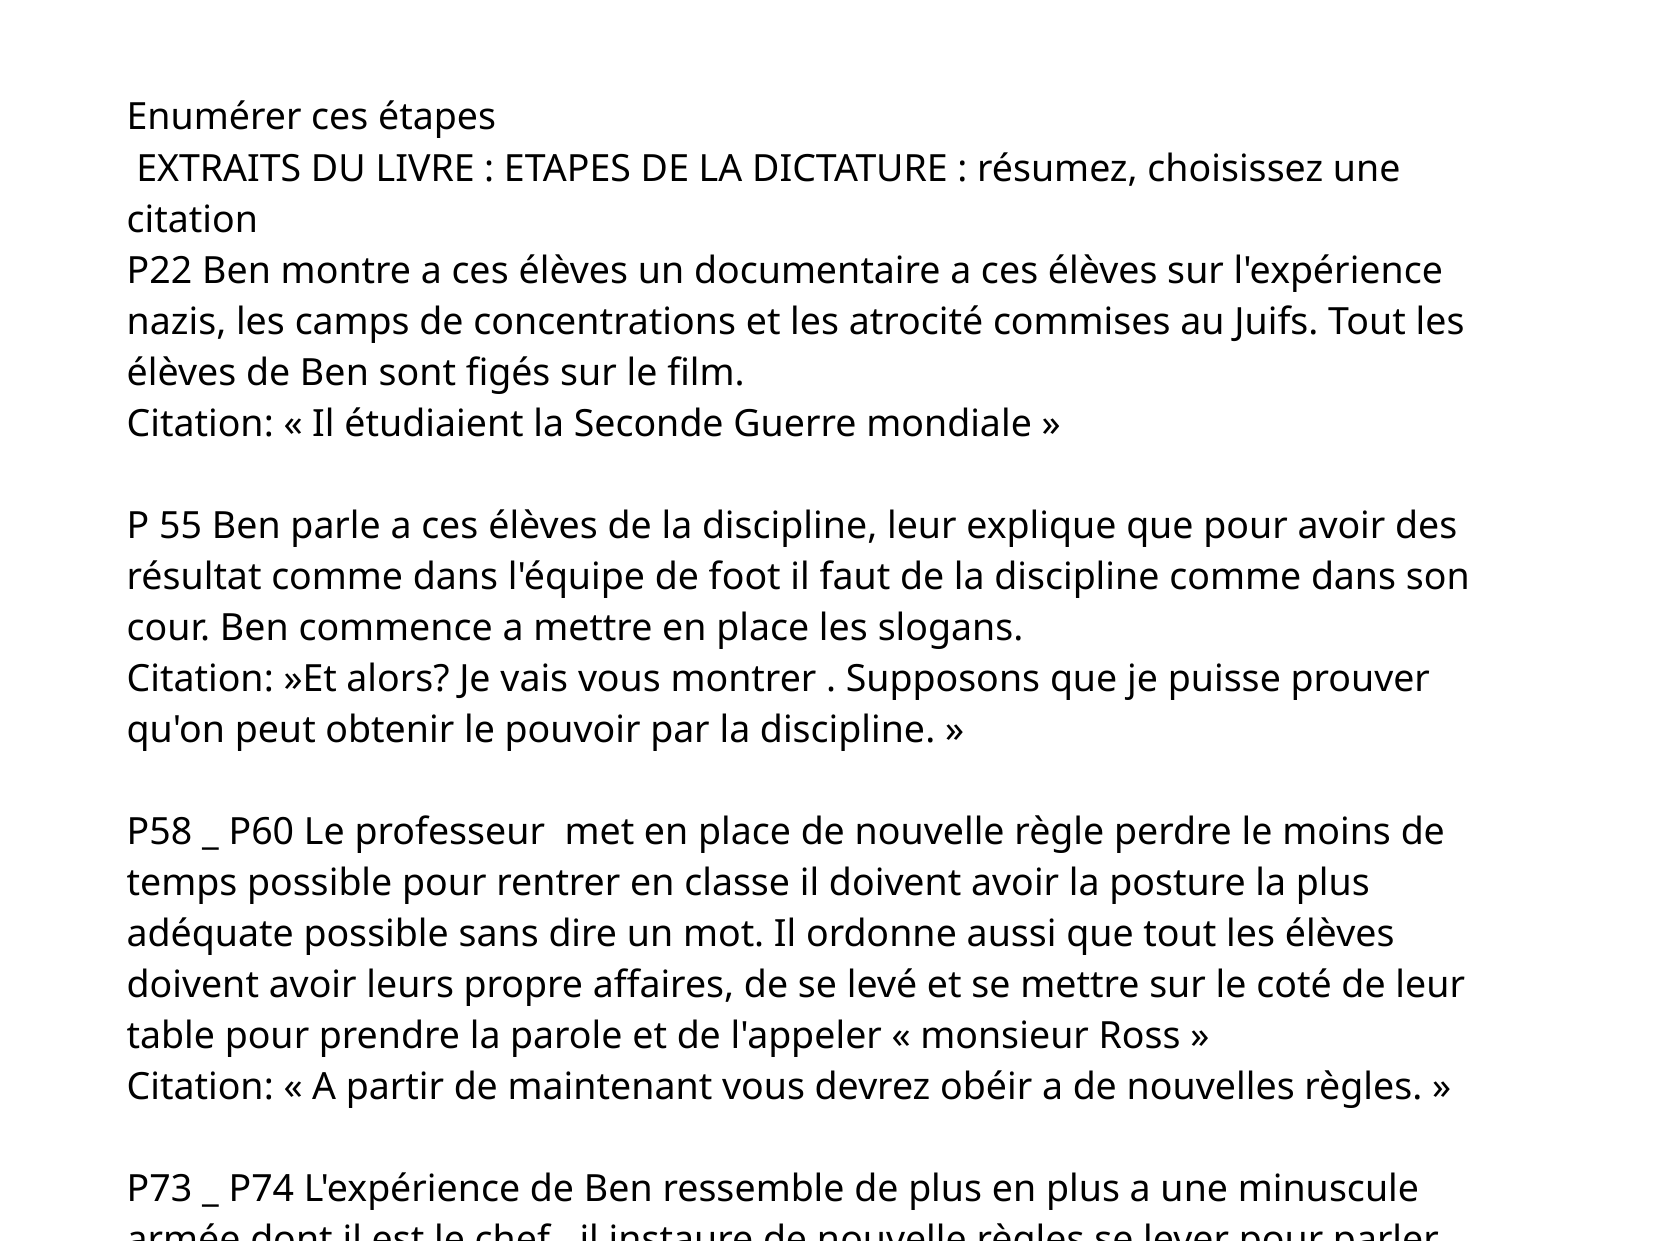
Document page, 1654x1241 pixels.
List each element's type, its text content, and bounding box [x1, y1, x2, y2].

text_box Enumérer ces étapes EXTRAITS DU LIVRE : ETAPES DE LA DICTATURE : résumez, choisissez une citation P22 Ben montre a ces élèves un documentaire a ces élèves sur l'expérience nazis, les camps de concentrations et les atrocité commises au Juifs. Tout les élèves de Ben sont figés sur le film. Citation: « Il étudiaient la Seconde Guerre mondiale » P 55 Ben parle a ces élèves de la discipline, leur explique que pour avoir des résultat comme dans l'équipe de foot il faut de la discipline comme dans son cour. Ben commence a mettre en place les slogans. Citation: »Et alors? Je vais vous montrer . Supposons que je puisse prouver qu'on peut obtenir le pouvoir par la discipline. » P58 _ P60 Le professeur met en place de nouvelle règle perdre le moins de temps possible pour rentrer en classe il doivent avoir la posture la plus adéquate possible sans dire un mot. Il ordonne aussi que tout les élèves doivent avoir leurs propre affaires, de se levé et se mettre sur le coté de leur table pour prendre la parole et de l'appeler « monsieur Ross » Citation: « A partir de maintenant vous devrez obéir a de nouvelles règles. » P73 _ P74 L'expérience de Ben ressemble de plus en plus a une minuscule armée dont il est le chef , il instaure de nouvelle règles se lever pour parler l'appeler « monsieur Ross» et maintenant un nom de clan un symbole et un salut. Citation: « A partir de maintenant ,notre communauté, notre mouvement s'appellera la Vague. » P96 Le professeur Ben passe dans les rangs pour distribué au élèves des petits cartons jaunes. Ces élèves au remarqué la tenue de leur professeur, il etait habillé d'une veste bleu et d'une chemise blanche. Citation: « M.Ross avait changé sa façon de s'habiller » P97 _ 101 [111, 82, 1548, 1241]
